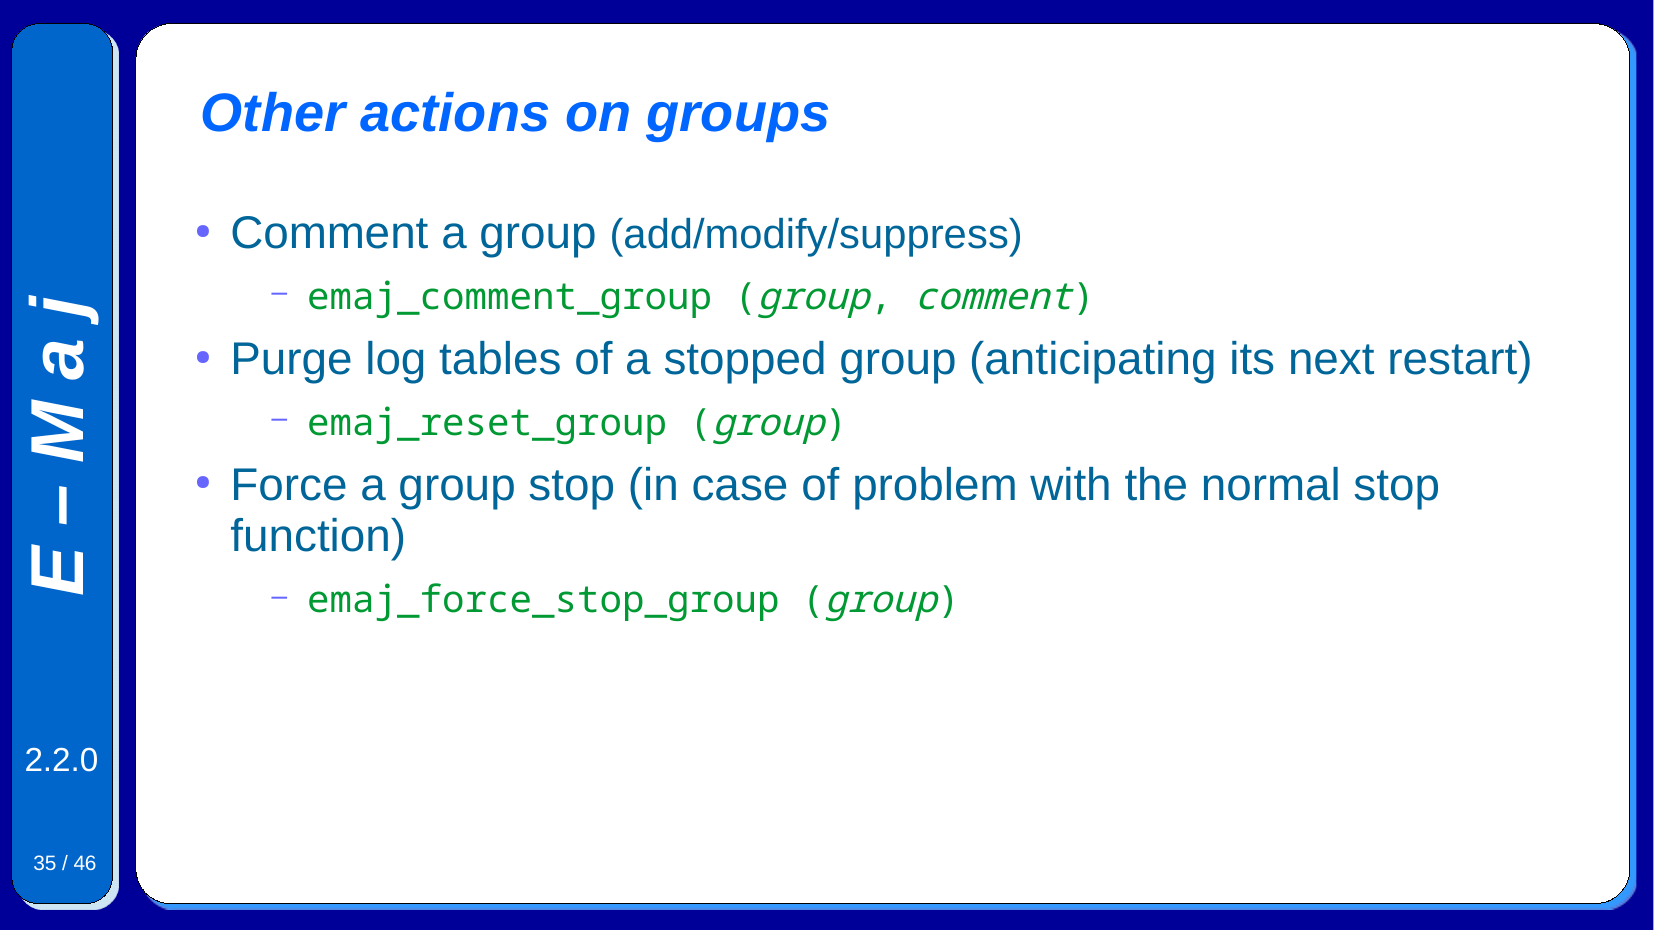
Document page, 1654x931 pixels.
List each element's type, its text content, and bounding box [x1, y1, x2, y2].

list Comment a group (add/modify/suppress) emaj_comment_group (group, comment) Purge log tables of a stopped group (anticipating its next restart) emaj_reset_group (group) Force a group stop (in case of problem with the normal stop function) emaj_force_stop_group (group) [177, 206, 1587, 827]
title Other actions on groups [200, 34, 1575, 191]
